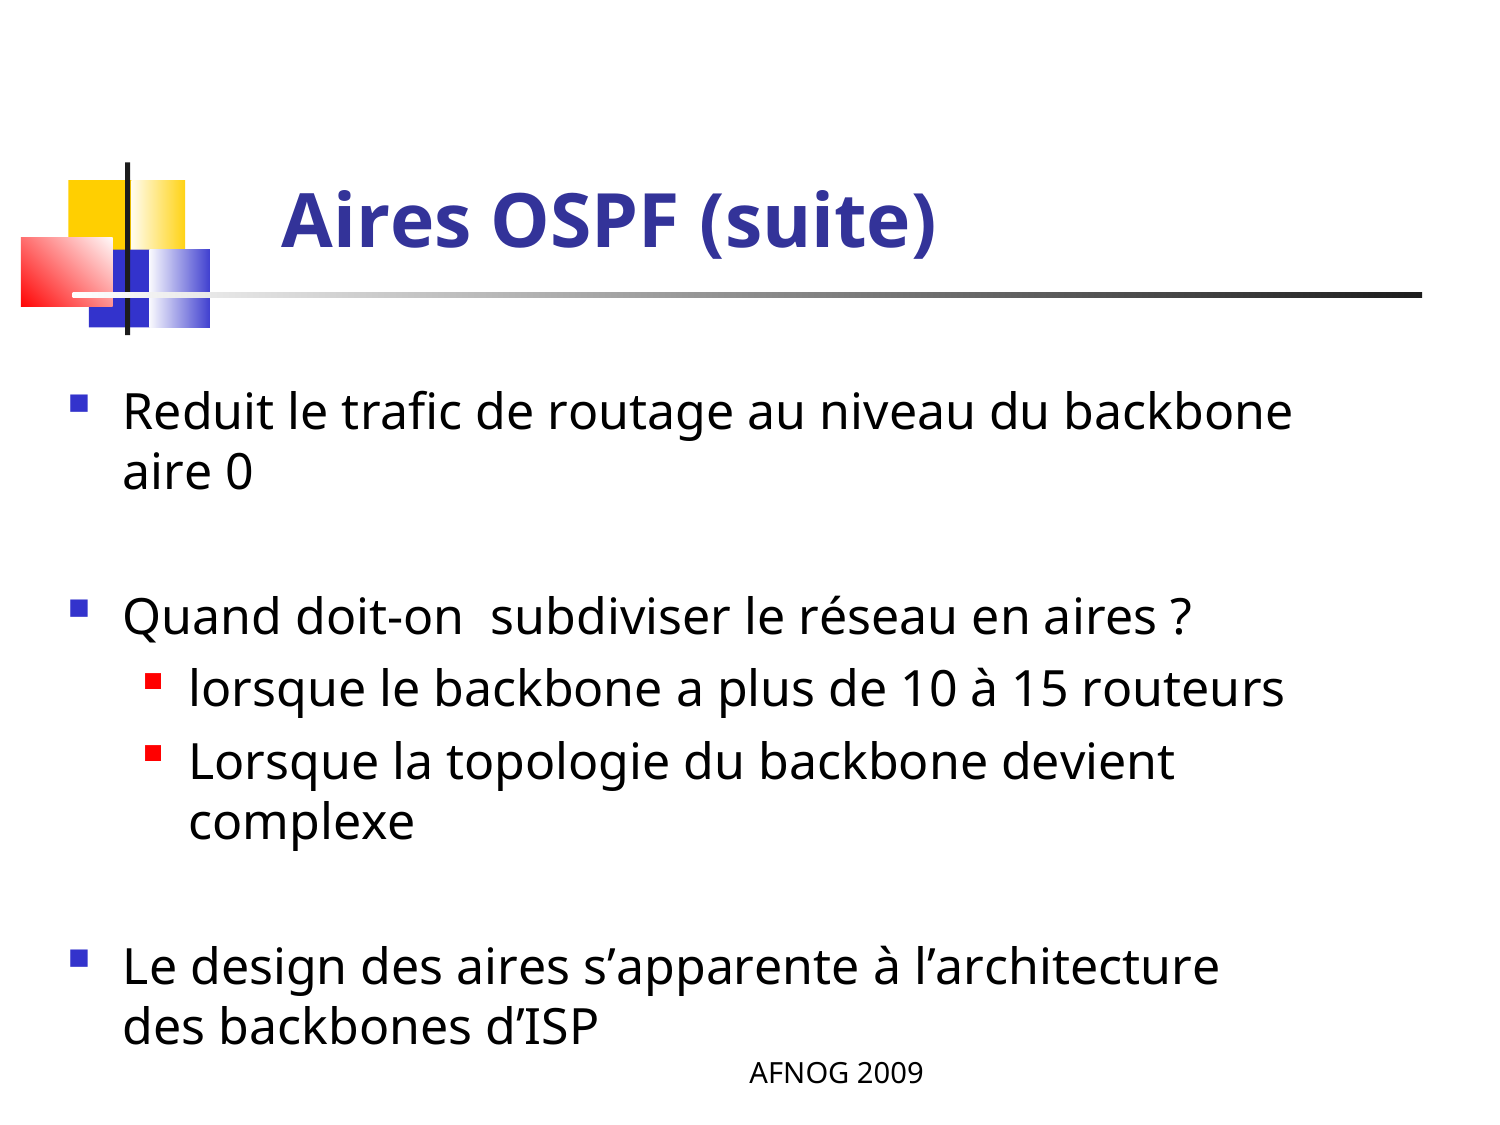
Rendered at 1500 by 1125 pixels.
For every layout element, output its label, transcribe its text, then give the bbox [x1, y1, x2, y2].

list Reduit le trafic de routage au niveau du backbone aire 0 Quand doit-on subdiviser le réseau en aires ? lorsque le backbone a plus de 10 à 15 routeurs Lorsque la topologie du backbone devient complexe Le design des aires s’apparente à l’architecture des backbones d’ISP [53, 373, 1329, 1111]
title Aires OSPF (suite)‏ [188, 35, 1468, 276]
